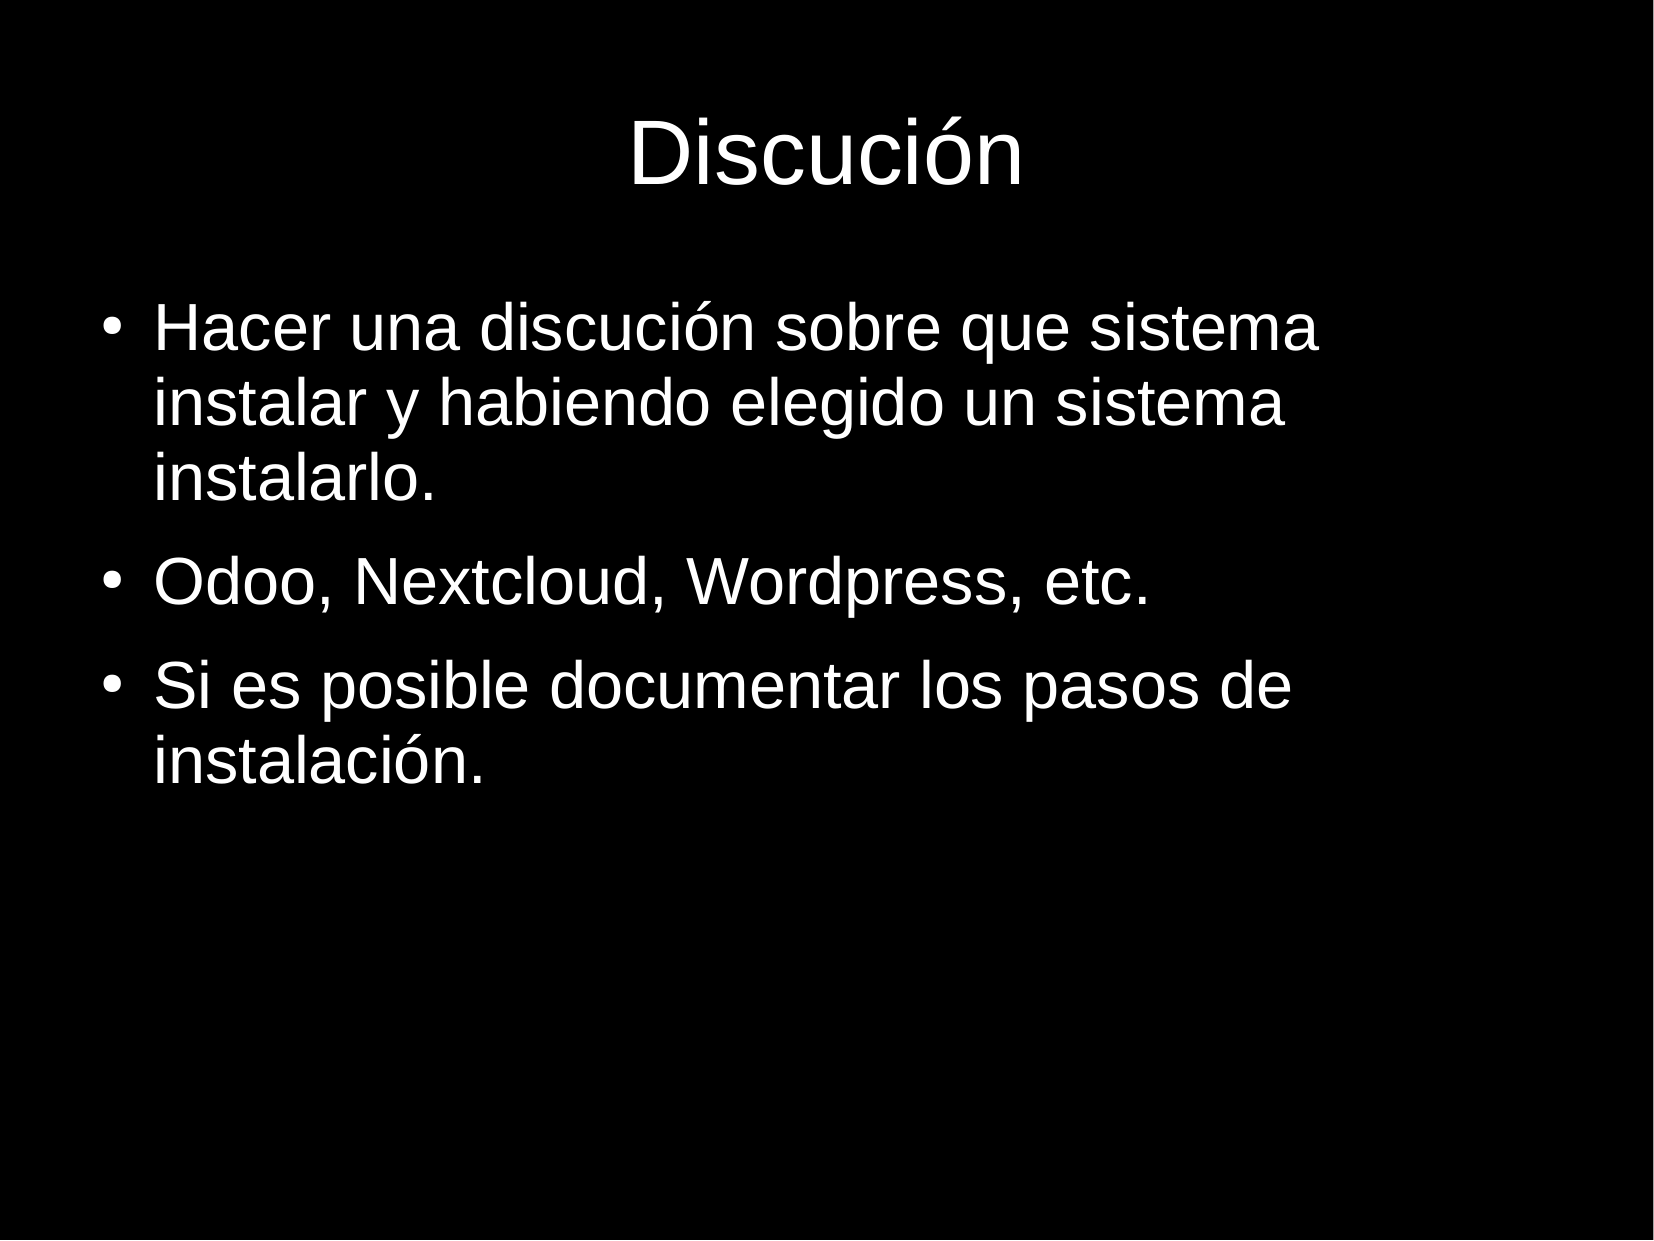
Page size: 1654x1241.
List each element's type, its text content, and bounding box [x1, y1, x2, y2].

title Discución [82, 49, 1571, 257]
list Hacer una discución sobre que sistema instalar y habiendo elegido un sistema instalarlo. Odoo, Nextcloud, Wordpress, etc. Si es posible documentar los pasos de instalación. [82, 290, 1538, 1010]
